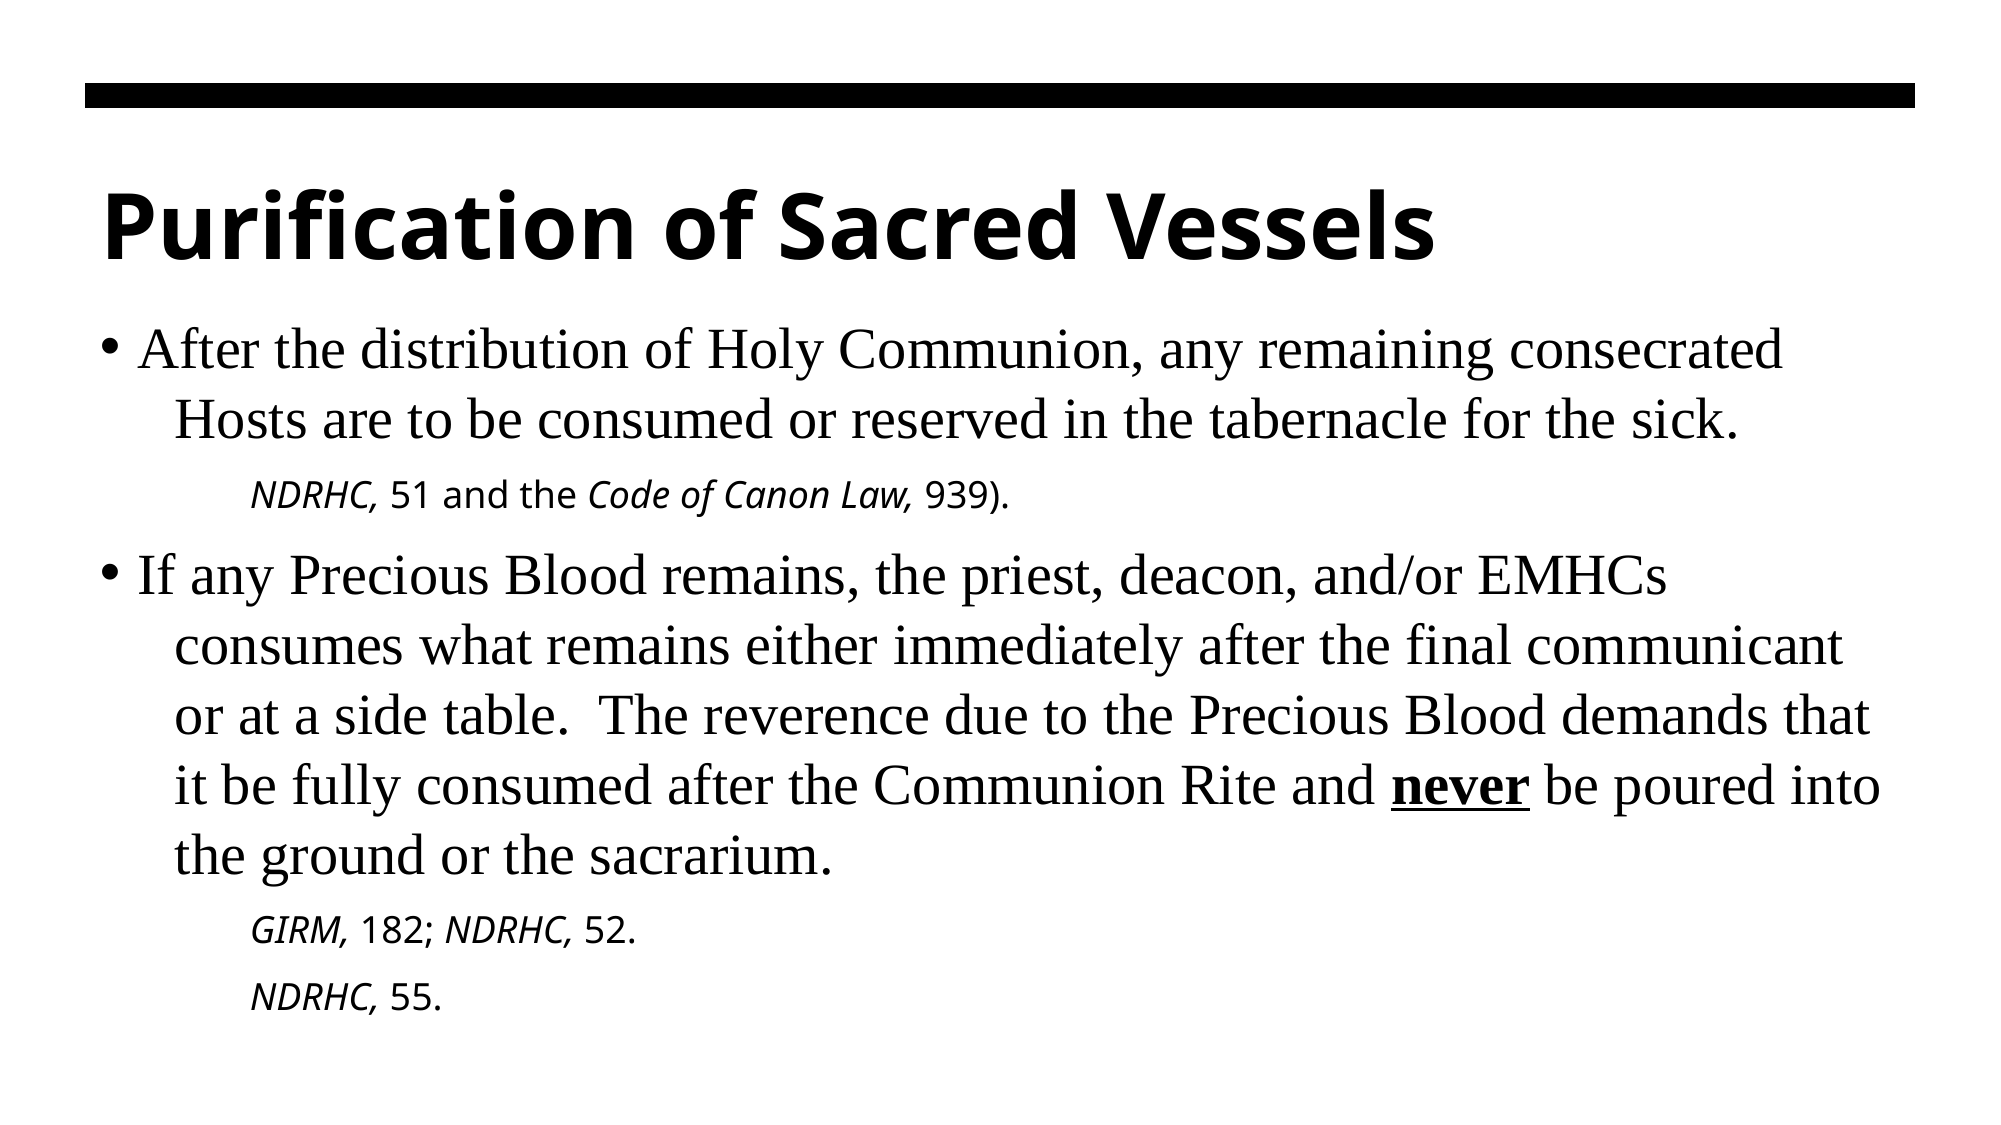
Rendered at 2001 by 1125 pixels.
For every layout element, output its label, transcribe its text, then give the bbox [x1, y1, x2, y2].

title Purification of Sacred Vessels [85, 160, 1916, 401]
list After the distribution of Holy Communion, any remaining consecrated Hosts are to be consumed or reserved in the tabernacle for the sick. NDRHC, 51 and the Code of Canon Law, 939). If any Precious Blood remains, the priest, deacon, and/or EMHCs consumes what remains either immediately after the final communicant or at a side table. The reverence due to the Precious Blood demands that it be fully consumed after the Communion Rite and never be poured into the ground or the sacrarium. GIRM, 182; NDRHC, 52. NDRHC, 55. [84, 302, 1915, 1081]
